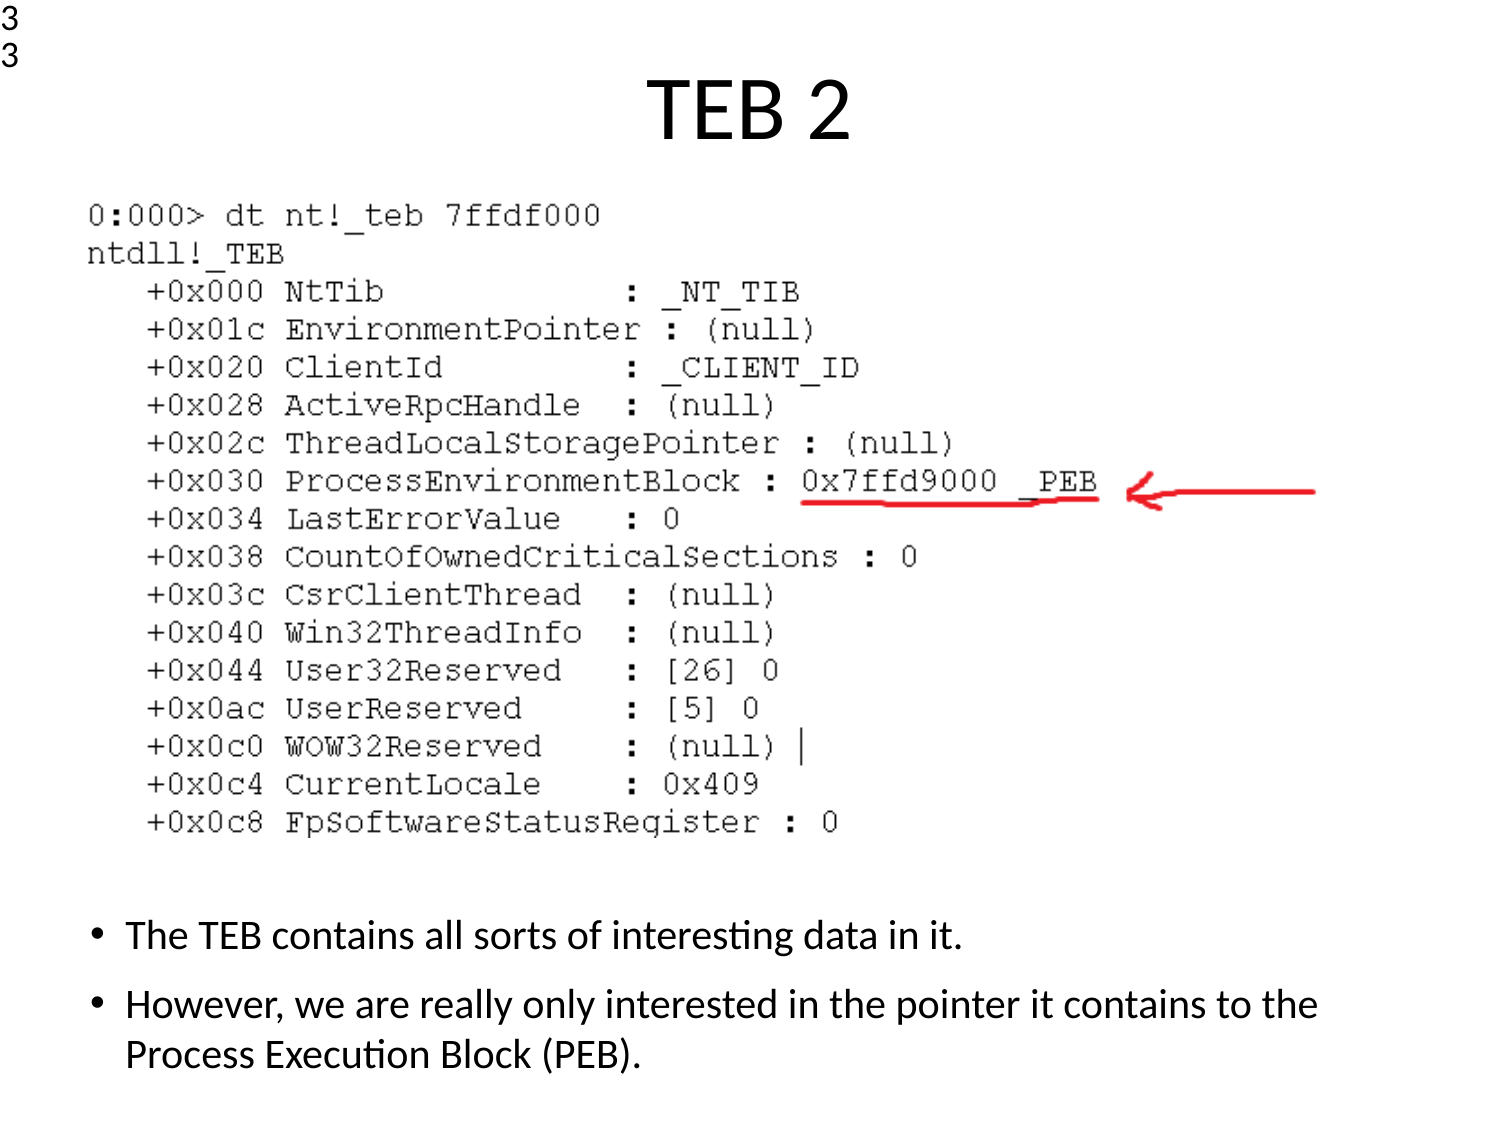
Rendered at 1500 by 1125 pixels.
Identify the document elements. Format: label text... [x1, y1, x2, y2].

list The TEB contains all sorts of interesting data in it. However, we are really only interested in the pointer it contains to the Process Execution Block (PEB). [75, 900, 1425, 1088]
picture [87, 199, 1372, 838]
title TEB 2 [150, 37, 1350, 168]
